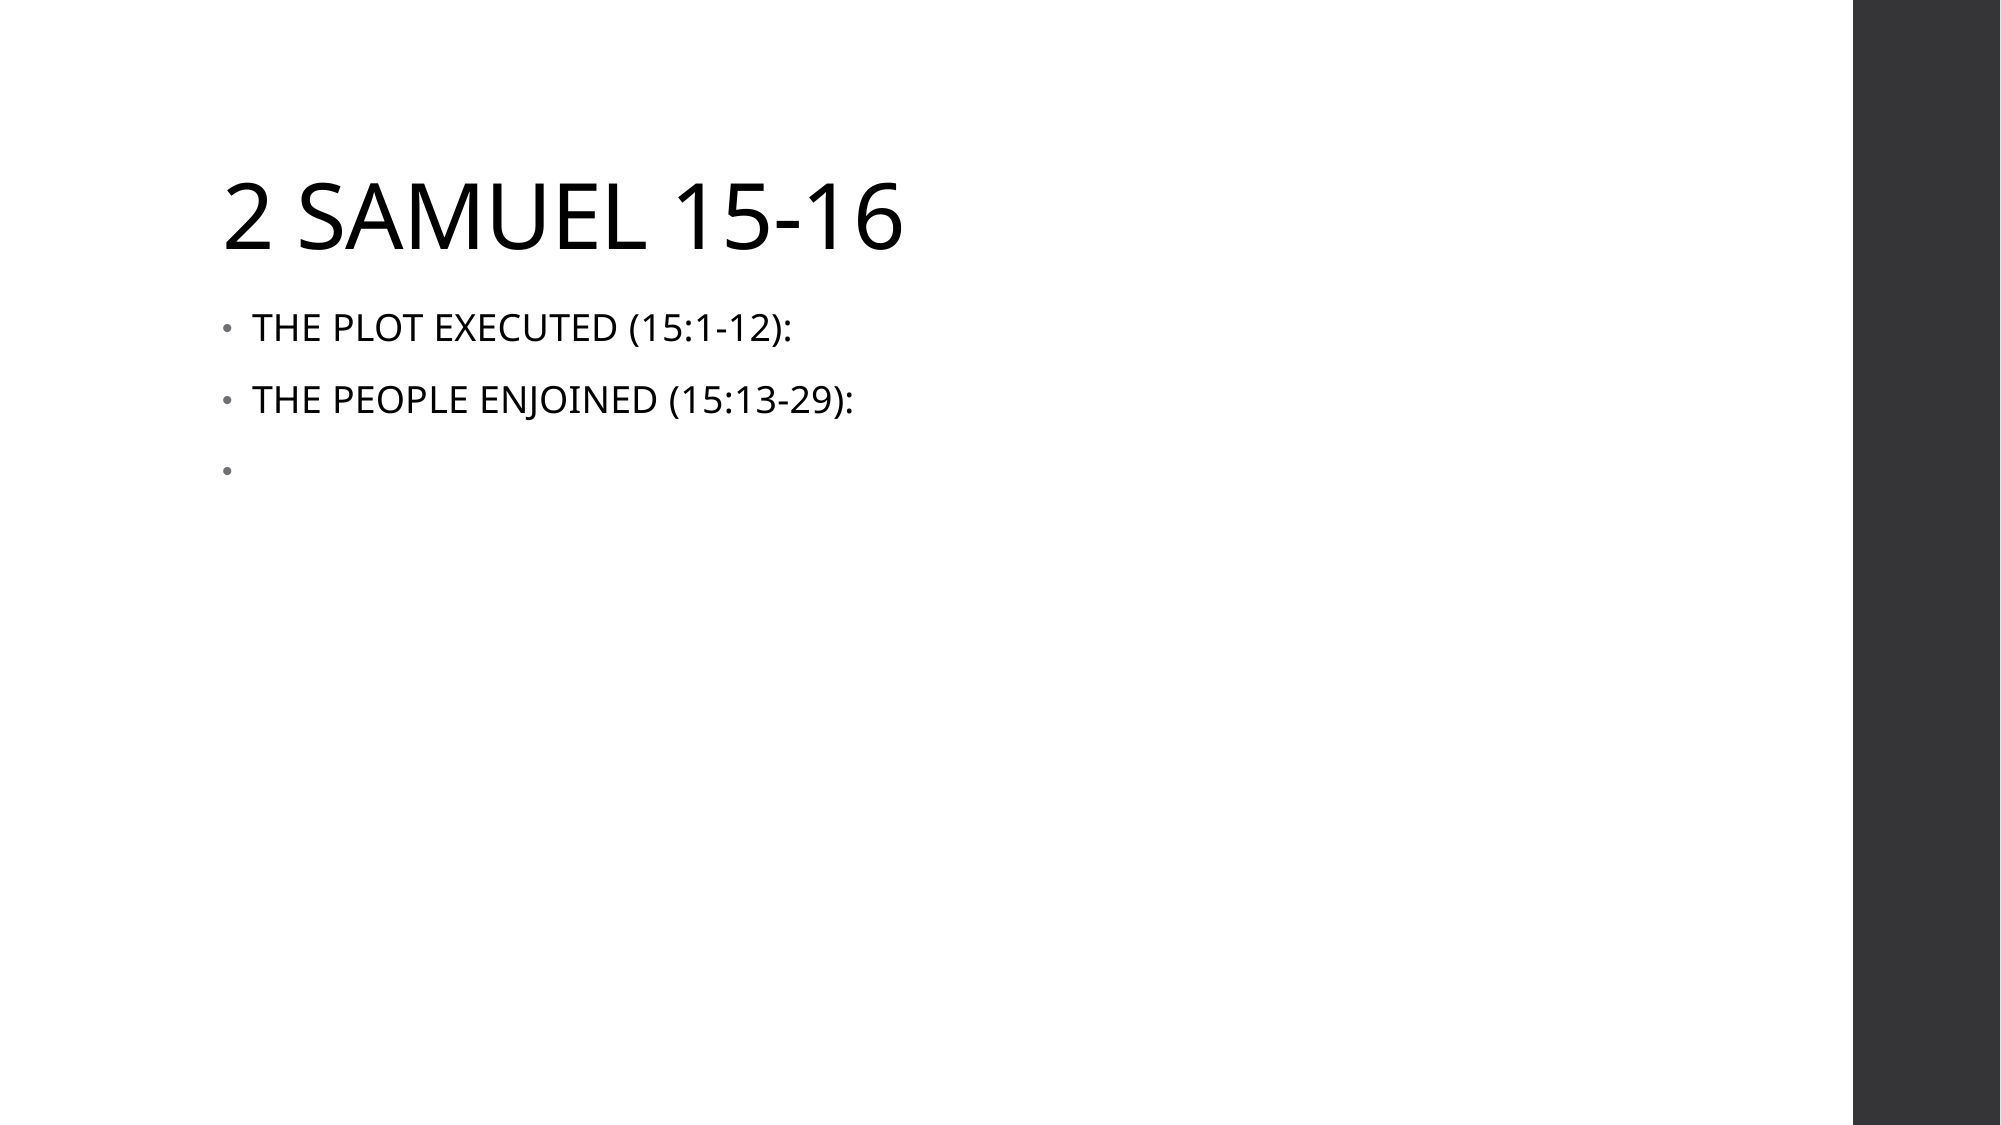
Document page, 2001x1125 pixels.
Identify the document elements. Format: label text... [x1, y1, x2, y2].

title 2 SAMUEL 15-16 [206, 60, 1797, 278]
list THE PLOT EXECUTED (15:1-12): THE PEOPLE ENJOINED (15:13-29): [206, 299, 1617, 1014]
